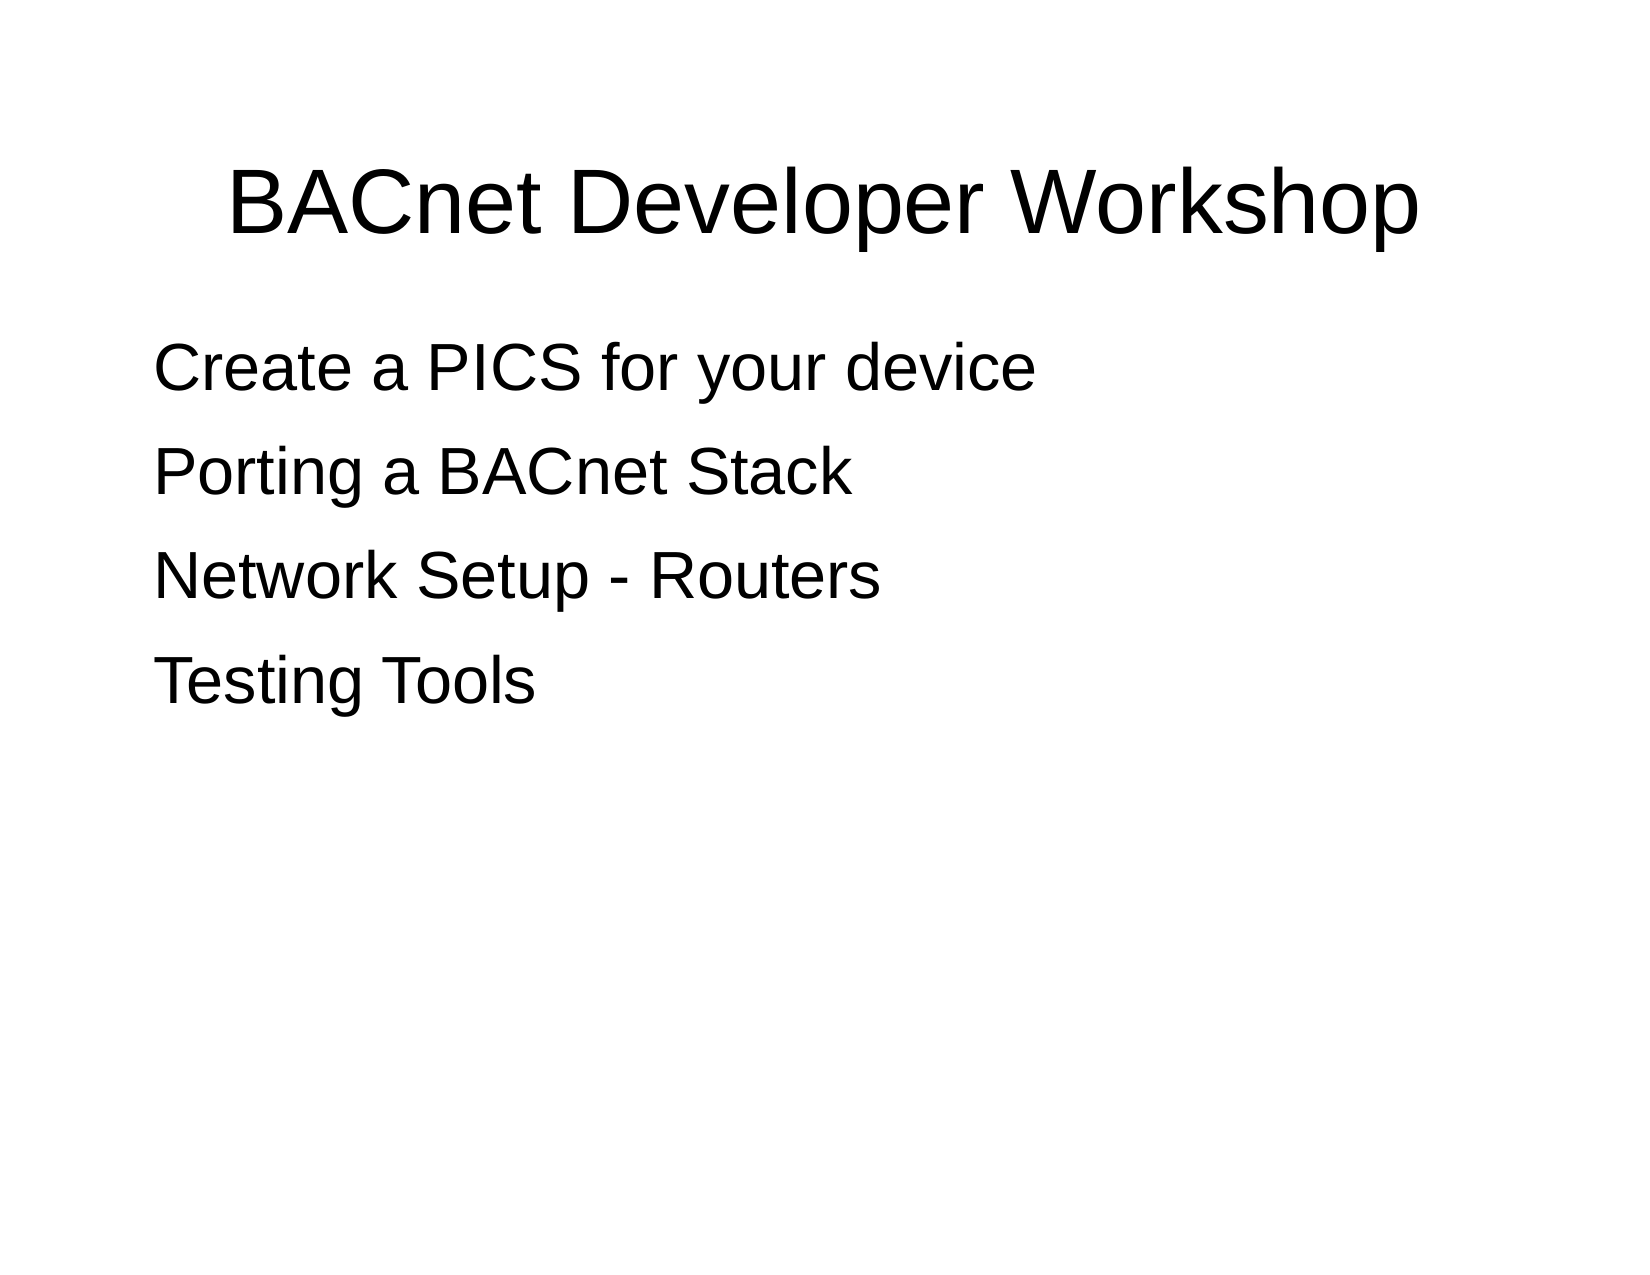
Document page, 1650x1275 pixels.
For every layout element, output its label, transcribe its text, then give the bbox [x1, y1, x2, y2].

title BACnet Developer Workshop [135, 105, 1515, 299]
list Create a PICS for your device Porting a BACnet Stack Network Setup - Routers Testing Tools [135, 329, 1515, 1079]
